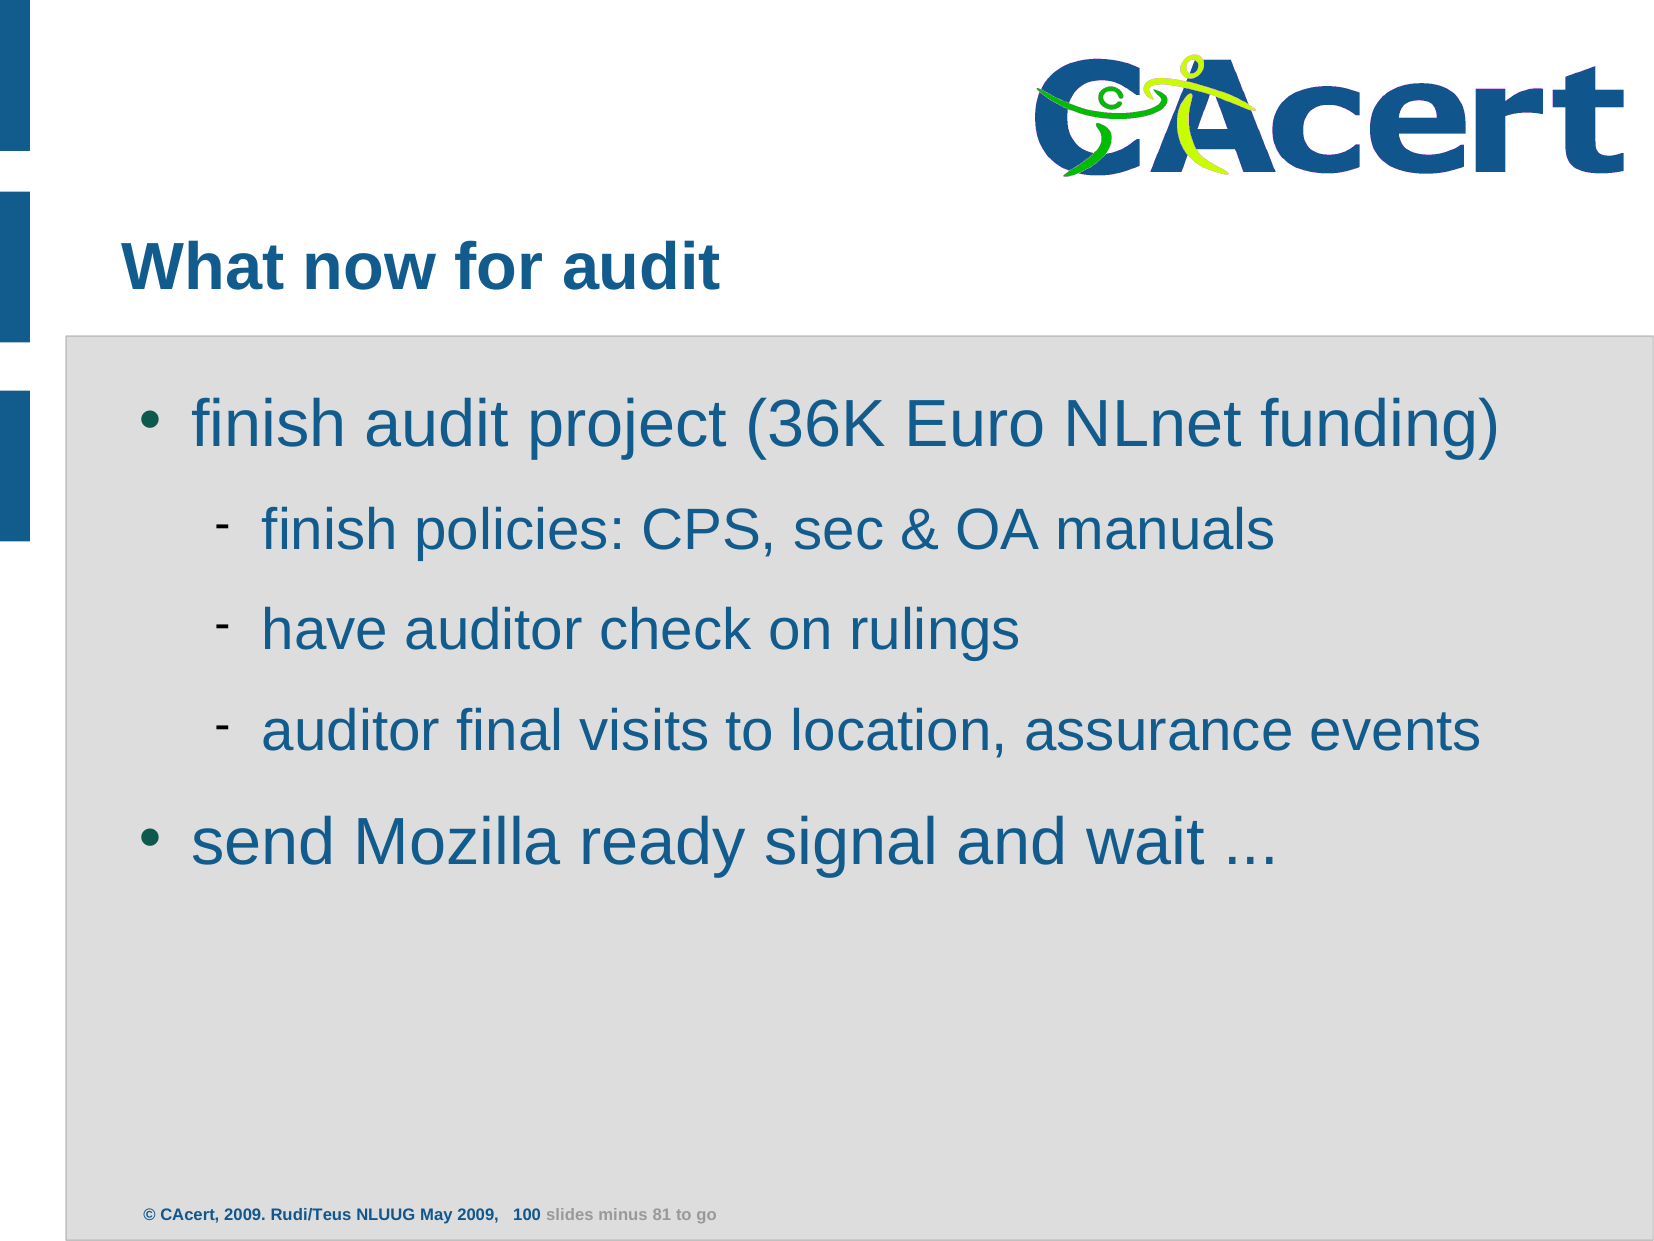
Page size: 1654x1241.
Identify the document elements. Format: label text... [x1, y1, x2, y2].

title What now for audit [121, 177, 1533, 315]
picture [1033, 53, 1625, 178]
list finish audit project (36K Euro NLnet funding) finish policies: CPS, sec & OA manuals have auditor check on rulings auditor final visits to location, assurance events send Mozilla ready signal and wait ... [121, 344, 1594, 1238]
